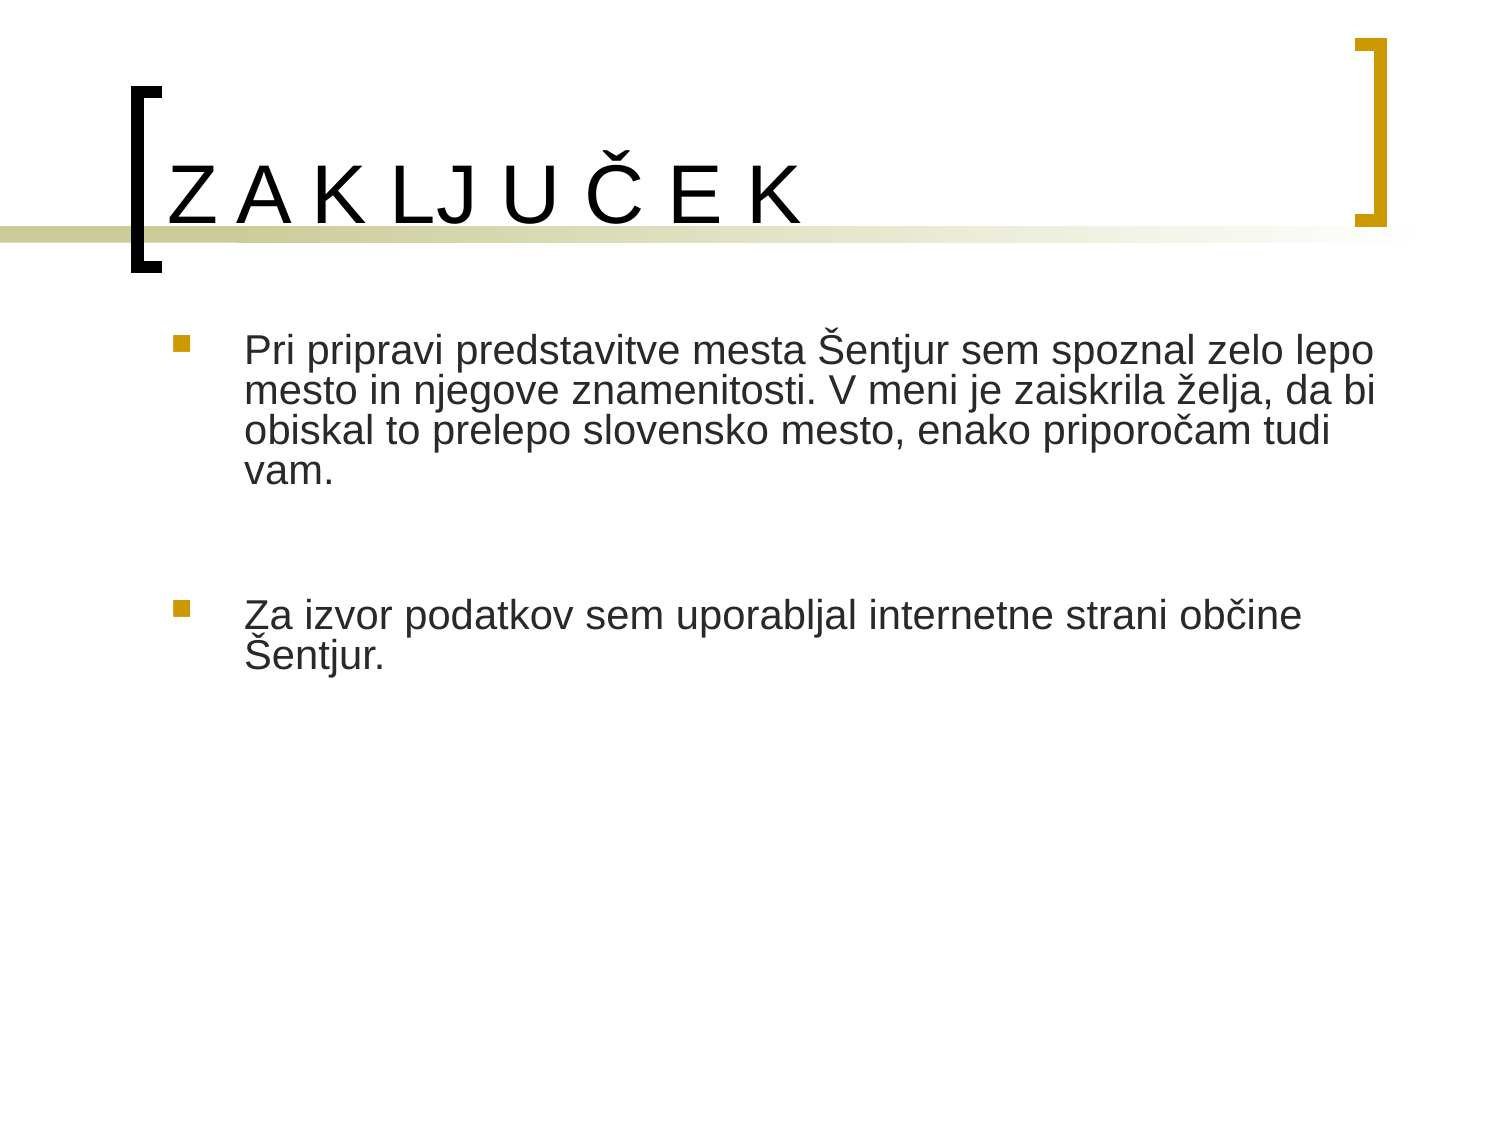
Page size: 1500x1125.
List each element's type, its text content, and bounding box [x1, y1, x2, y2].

list Pri pripravi predstavitve mesta Šentjur sem spoznal zelo lepo mesto in njegove znamenitosti. V meni je zaiskrila želja, da bi obiskal to prelepo slovensko mesto, enako priporočam tudi vam. Za izvor podatkov sem uporabljal internetne strani občine Šentjur. [155, 324, 1413, 1000]
title Z A K LJ U Č E K [152, 15, 1328, 248]
